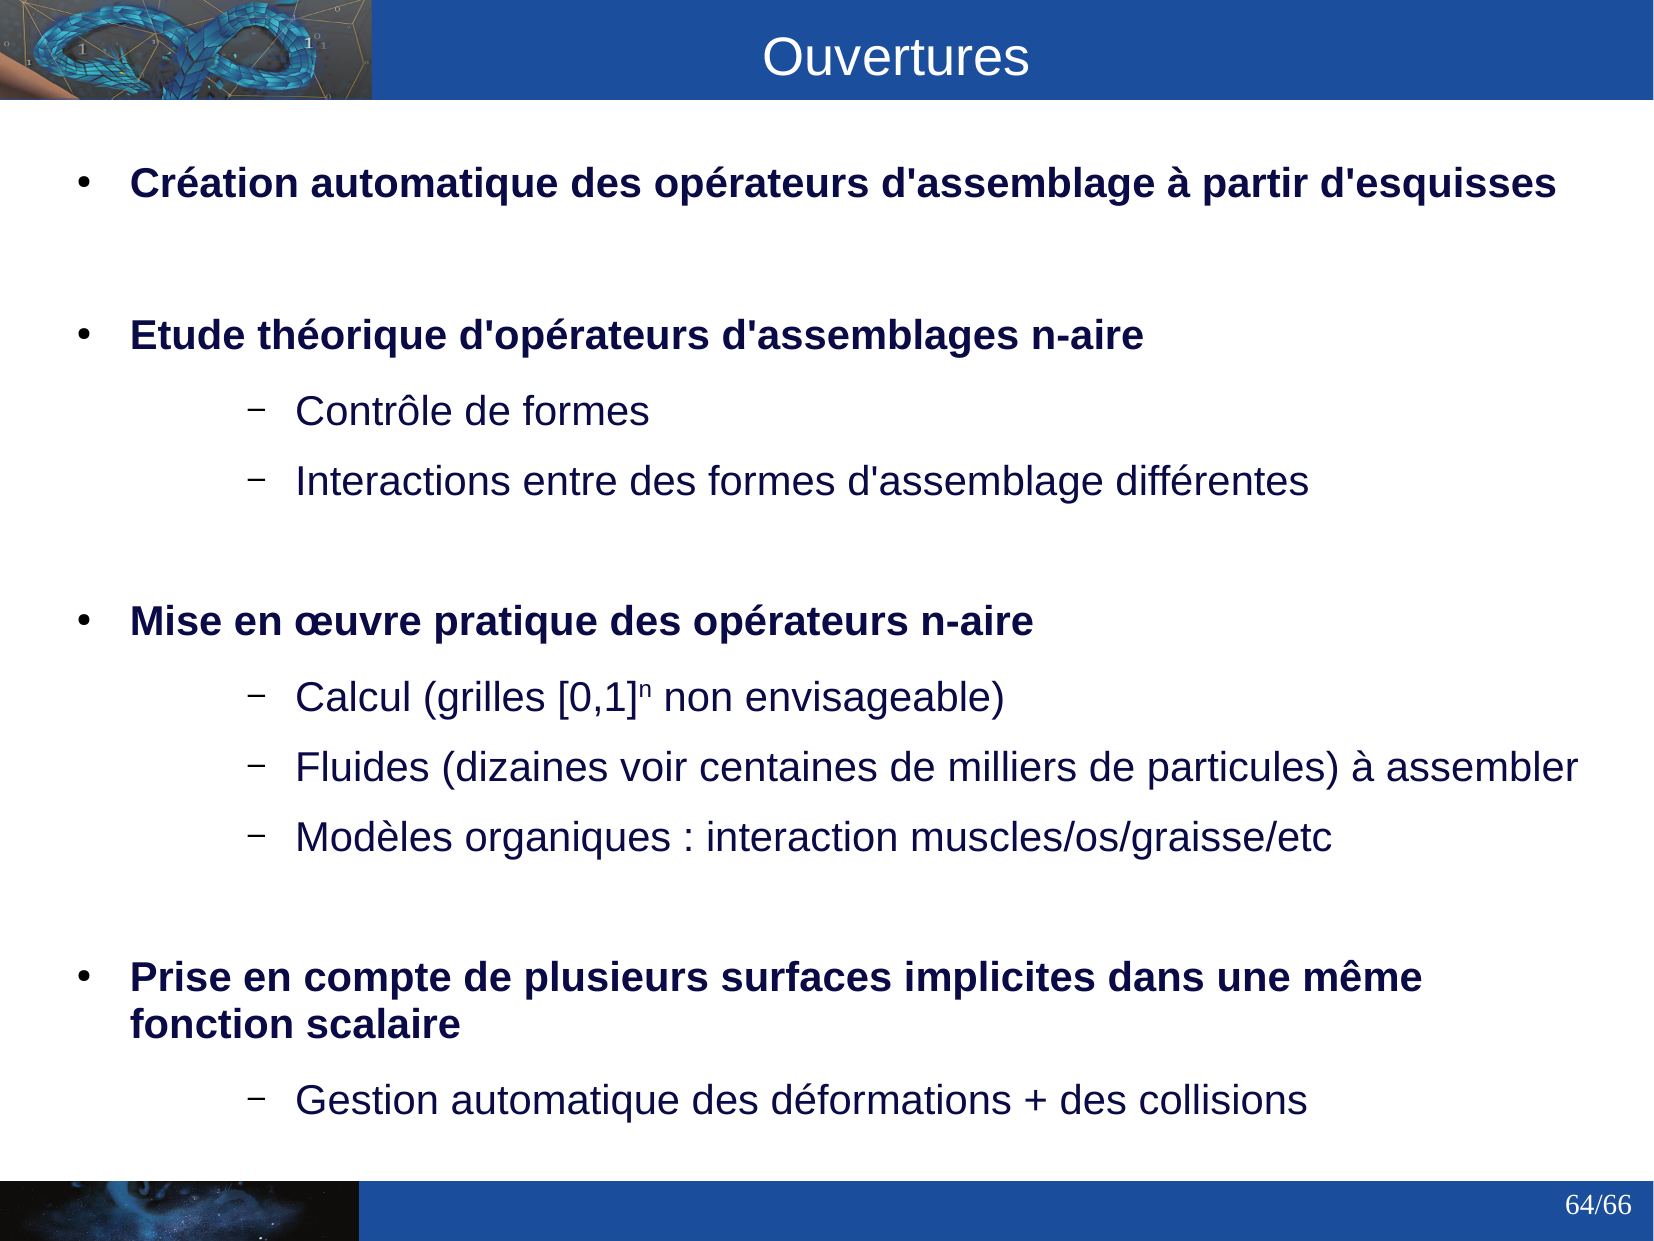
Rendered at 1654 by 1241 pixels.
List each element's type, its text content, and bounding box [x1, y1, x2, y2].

picture [0, 1181, 1654, 1241]
title Ouvertures [387, 10, 1407, 102]
picture [0, 0, 1654, 100]
list Création automatique des opérateurs d'assemblage à partir d'esquisses Etude théorique d'opérateurs d'assemblages n-aire Contrôle de formes Interactions entre des formes d'assemblage différentes Mise en œuvre pratique des opérateurs n-aire Calcul (grilles [0,1]n non envisageable) Fluides (dizaines voir centaines de milliers de particules) à assembler Modèles organiques : interaction muscles/os/graisse/etc Prise en compte de plusieurs surfaces implicites dans une même fonction scalaire Gestion automatique des déformations + des collisions [58, 159, 1600, 1145]
